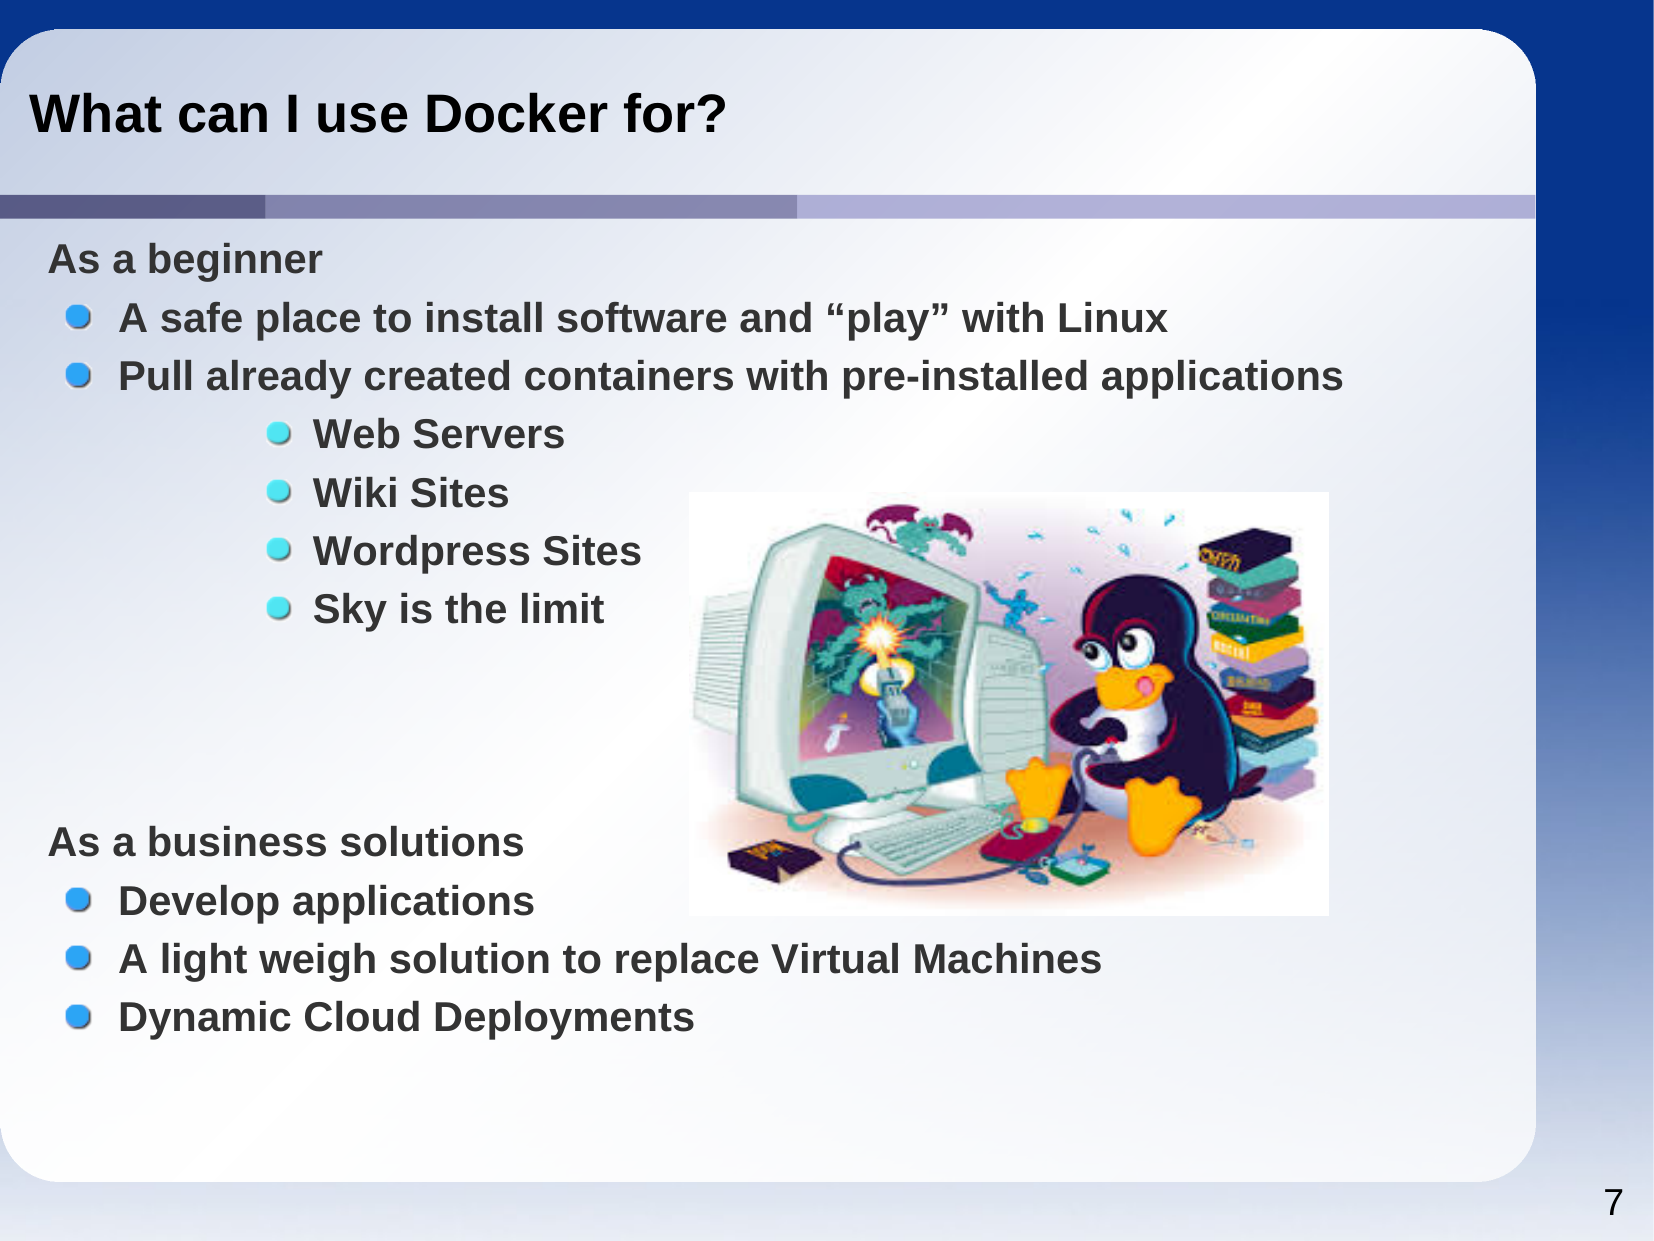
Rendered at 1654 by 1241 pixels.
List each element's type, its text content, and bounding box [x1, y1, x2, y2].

title What can I use Docker for? [29, 49, 1506, 178]
picture [0, 0, 1654, 1241]
list As a beginner A safe place to install software and “play” with Linux Pull already created containers with pre-installed applications Web Servers Wiki Sites Wordpress Sites Sky is the limit As a business solutions Develop applications A light weigh solution to replace Virtual Machines Dynamic Cloud Deployments [29, 236, 1506, 1152]
picture [689, 492, 1329, 916]
